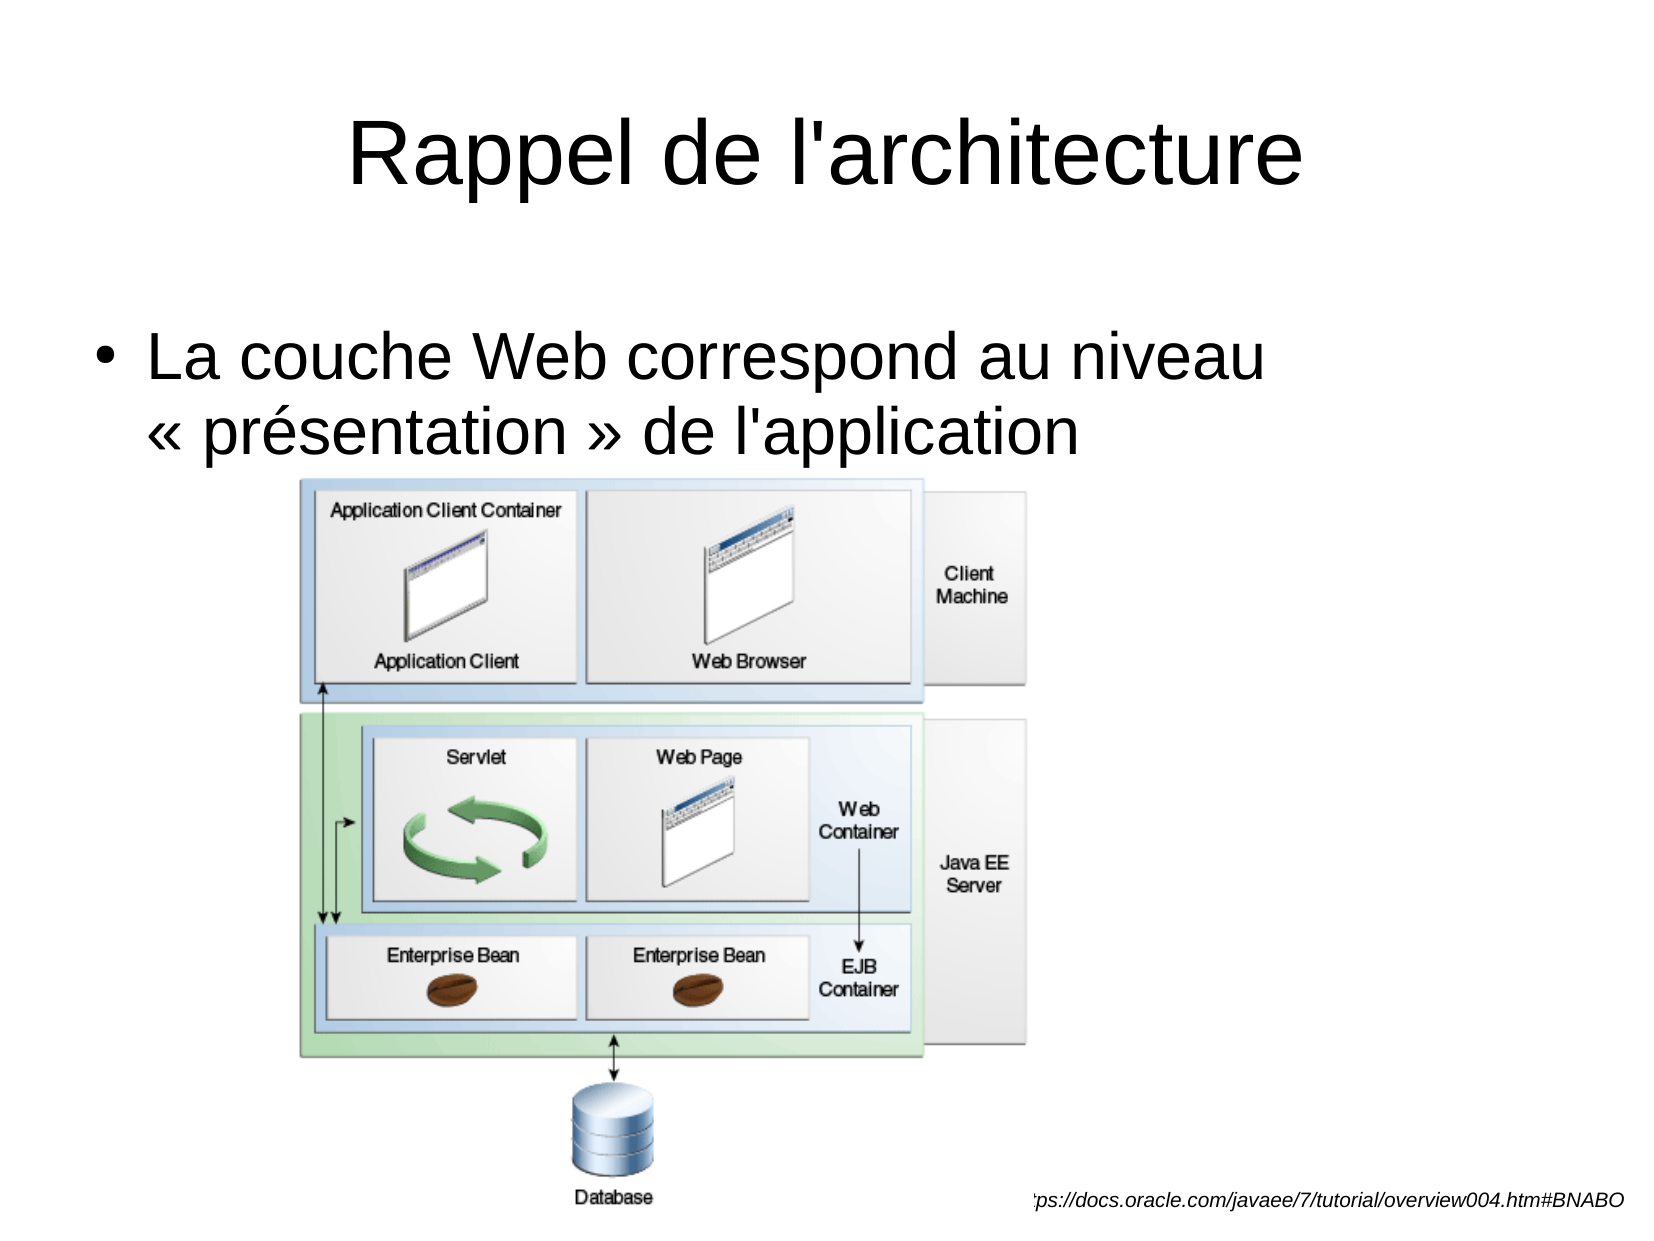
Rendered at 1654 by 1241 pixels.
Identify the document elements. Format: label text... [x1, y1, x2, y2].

title Rappel de l'architecture [82, 49, 1571, 257]
text_box Source : https://docs.oracle.com/javaee/7/tutorial/overview004.htm#BNABO [915, 1181, 1644, 1220]
picture [295, 472, 1034, 1211]
list La couche Web correspond au niveau « présentation » de l'application [75, 318, 1595, 1176]
